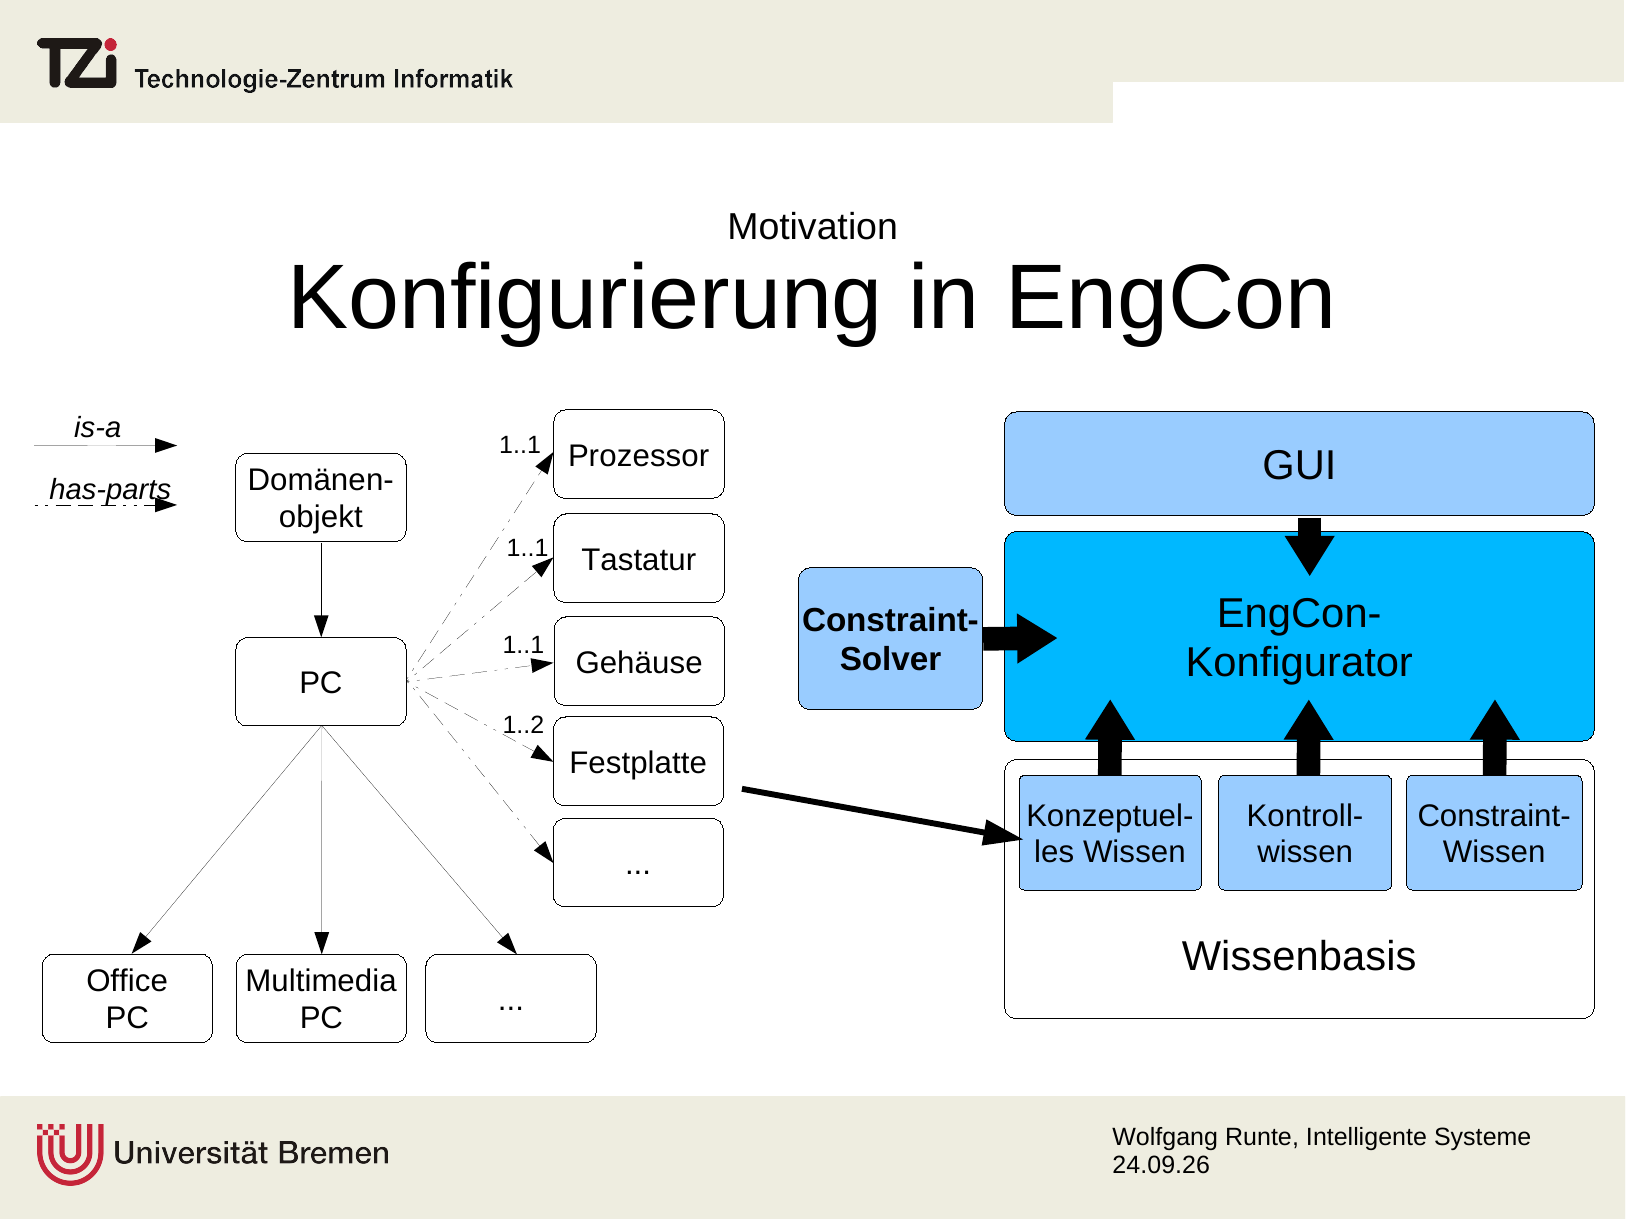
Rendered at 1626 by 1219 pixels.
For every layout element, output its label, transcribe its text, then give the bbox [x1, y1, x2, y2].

title Motivation Konfigurierung in EngCon [112, 162, 1513, 393]
text_box 1..1 [502, 629, 545, 658]
text_box PC [235, 637, 407, 726]
text_box Multimedia PC [236, 954, 407, 1043]
text_box Kontroll- wissen [1218, 775, 1392, 891]
text_box 1..1 [499, 428, 542, 457]
text_box ... [425, 954, 597, 1043]
text_box has-parts [49, 471, 172, 561]
text_box GUI [1004, 411, 1595, 516]
text_box Gehäuse [554, 616, 725, 706]
text_box 1..2 [502, 709, 545, 738]
picture [37, 1124, 388, 1186]
text_box Domänen- objekt [235, 453, 407, 542]
text_box is-a [74, 409, 122, 471]
text_box Konzeptuel- les Wissen [1019, 775, 1202, 891]
text_box Festplatte [553, 716, 724, 806]
text_box ... [553, 818, 724, 907]
text_box Wissenbasis [1004, 759, 1595, 1019]
text_box Constraint- Solver [798, 567, 983, 710]
text_box Office PC [42, 954, 213, 1043]
text_box Constraint- Wissen [1406, 775, 1583, 891]
text_box EngCon- Konfigurator [1004, 531, 1595, 742]
text_box Tastatur [553, 513, 725, 603]
text_box Wissenbasis [1004, 759, 1098, 836]
text_box 1..1 [506, 532, 549, 561]
picture [37, 38, 513, 93]
text_box Prozessor [553, 409, 725, 499]
